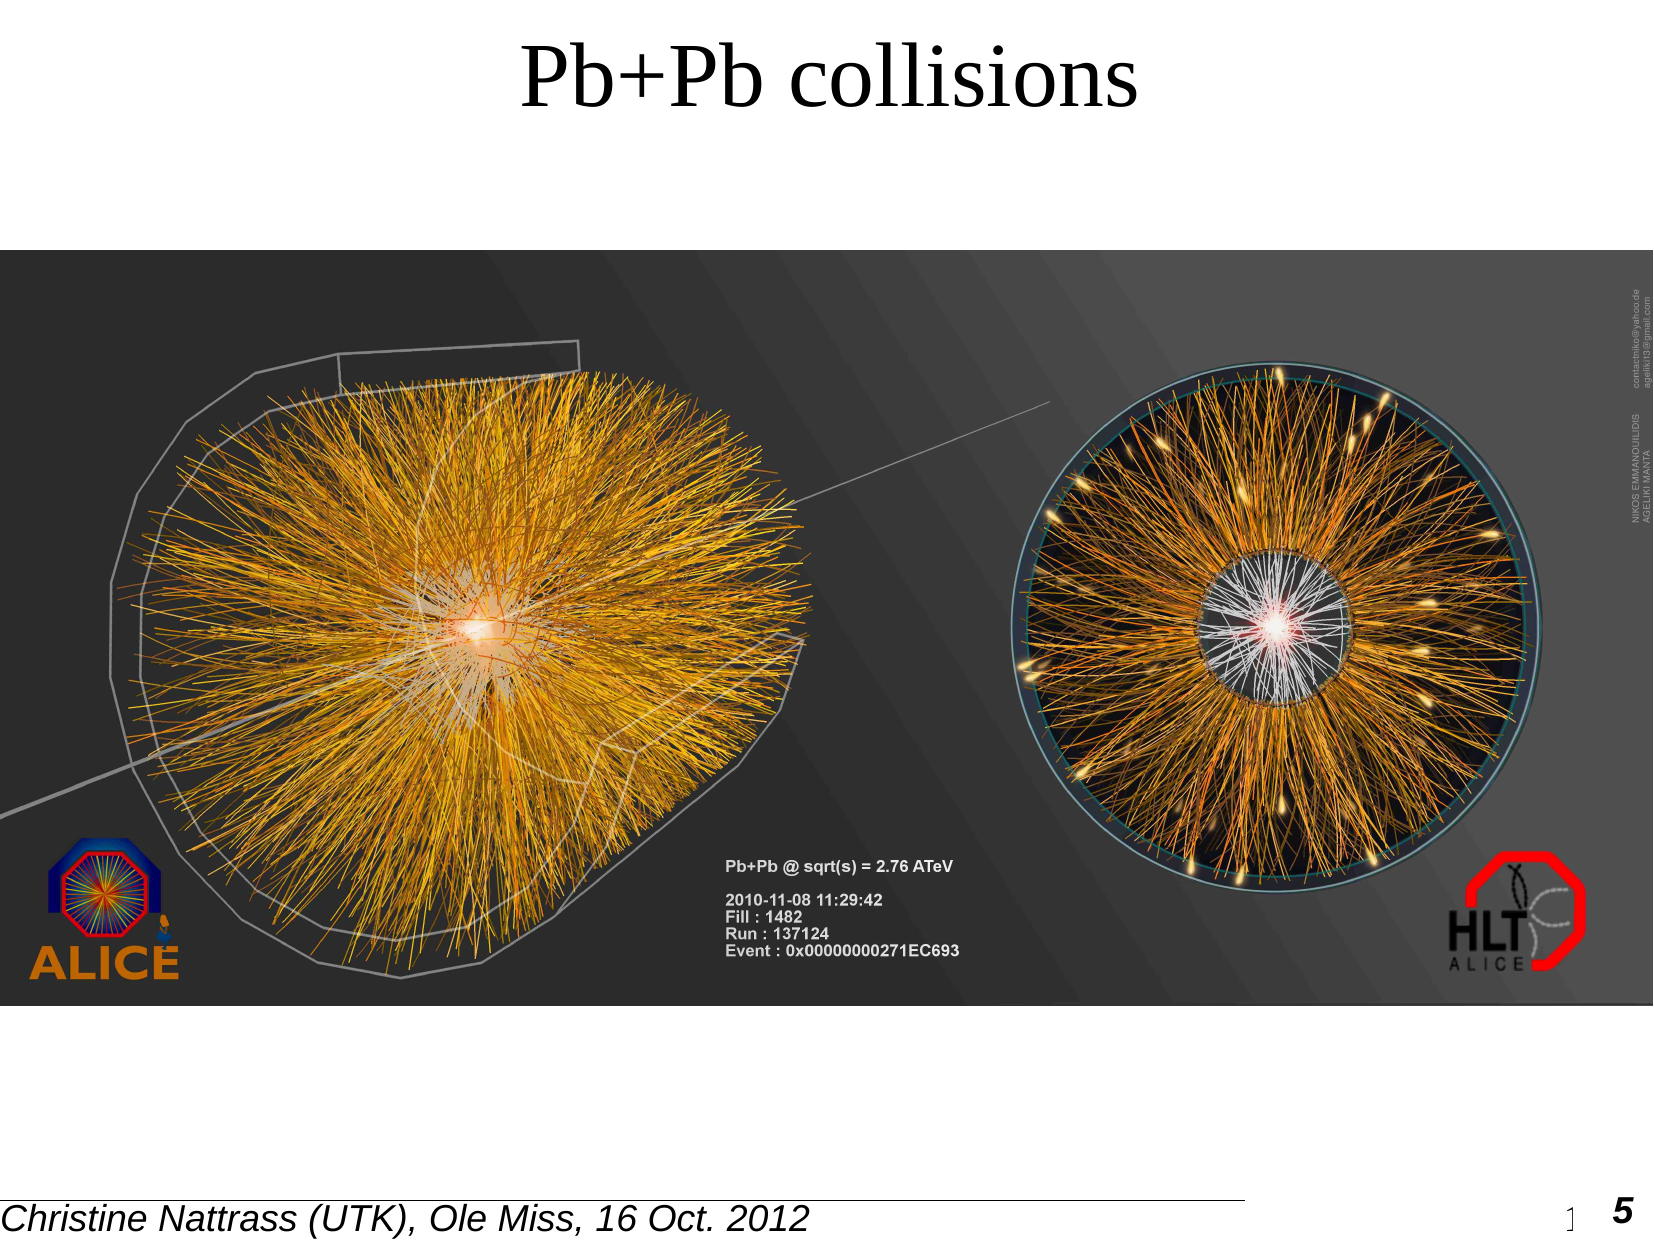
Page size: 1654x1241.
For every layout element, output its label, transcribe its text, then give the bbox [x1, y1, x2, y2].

text_box 5 [1572, 1182, 1648, 1240]
title Pb+Pb collisions [86, 0, 1575, 151]
picture [0, 250, 1653, 1006]
